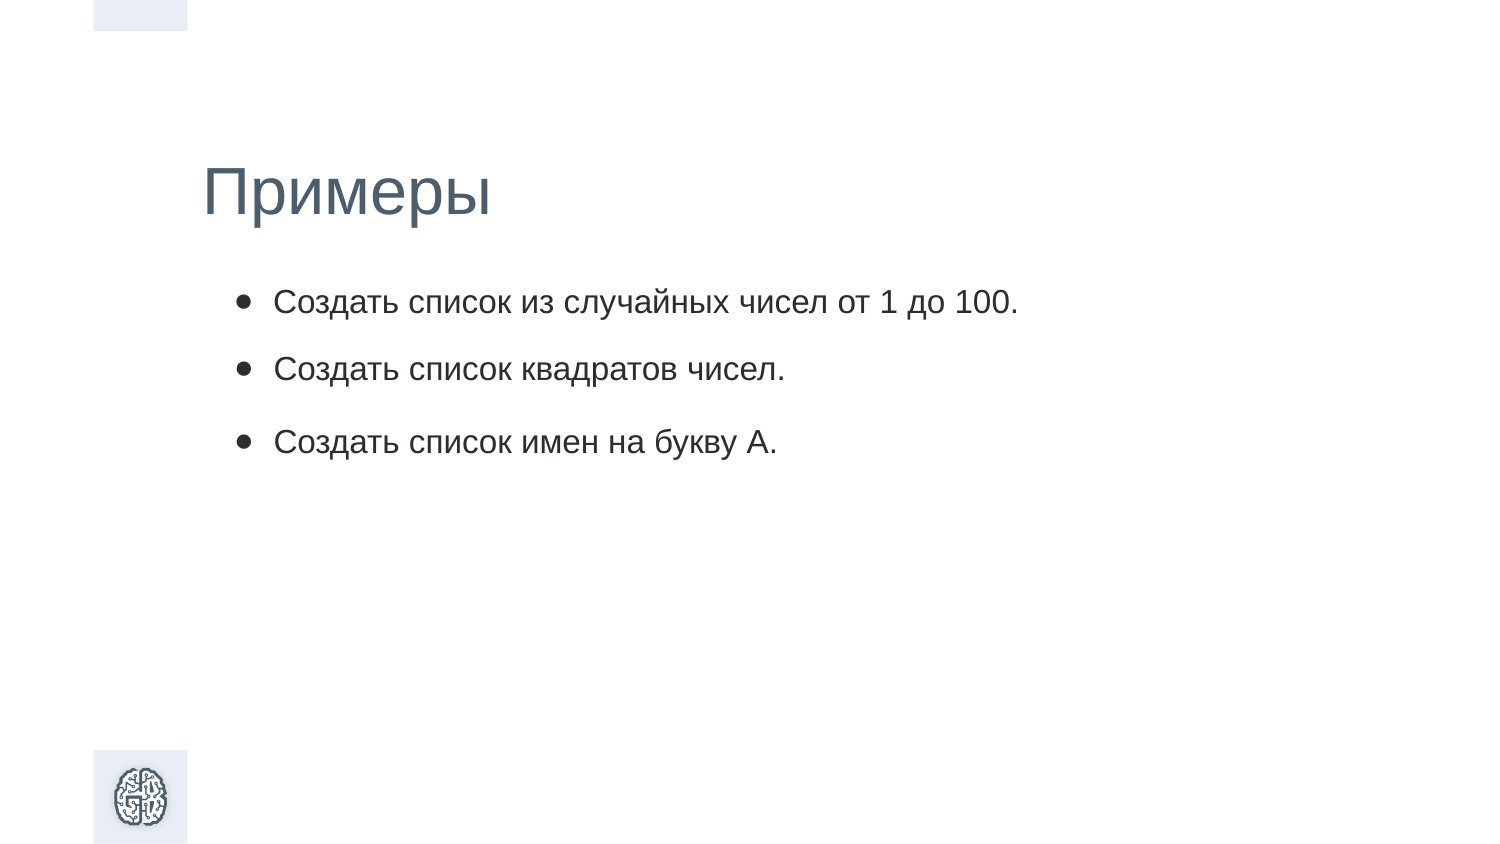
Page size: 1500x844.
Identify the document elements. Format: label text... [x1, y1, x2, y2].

text_box Создать список имен на букву А. [187, 394, 1313, 467]
picture [106, 760, 175, 834]
text_box Создать список квадратов чисел. [187, 321, 1313, 394]
text_box Создать список из случайных чисел от 1 до 100. [187, 259, 1312, 322]
text_box Примеры [187, 93, 1312, 259]
